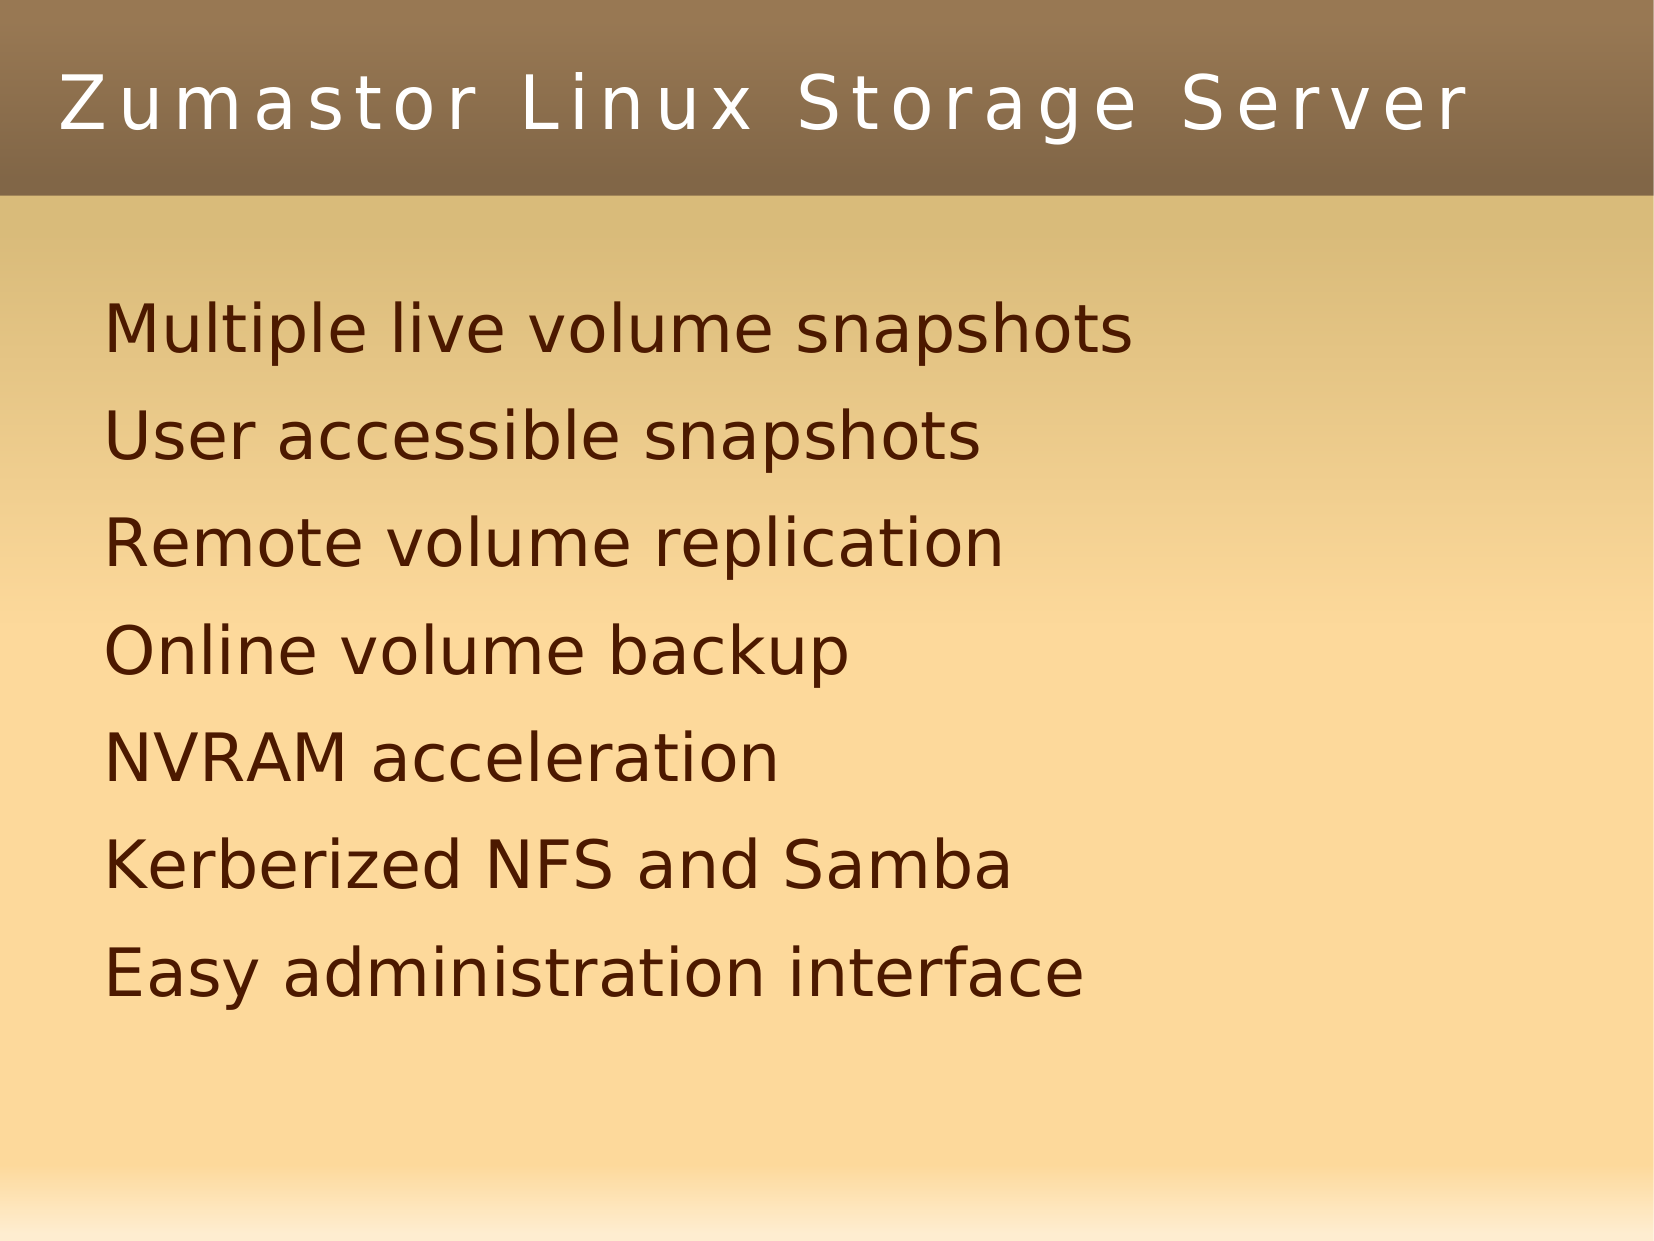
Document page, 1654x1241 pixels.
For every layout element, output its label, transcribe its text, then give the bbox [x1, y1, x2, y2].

picture [0, 0, 1654, 1241]
title Zumastor Linux Storage Server [59, 29, 1595, 178]
list Multiple live volume snapshots User accessible snapshots Remote volume replication Online volume backup NVRAM acceleration Kerberized NFS and Samba Easy administration interface [82, 290, 1571, 1109]
